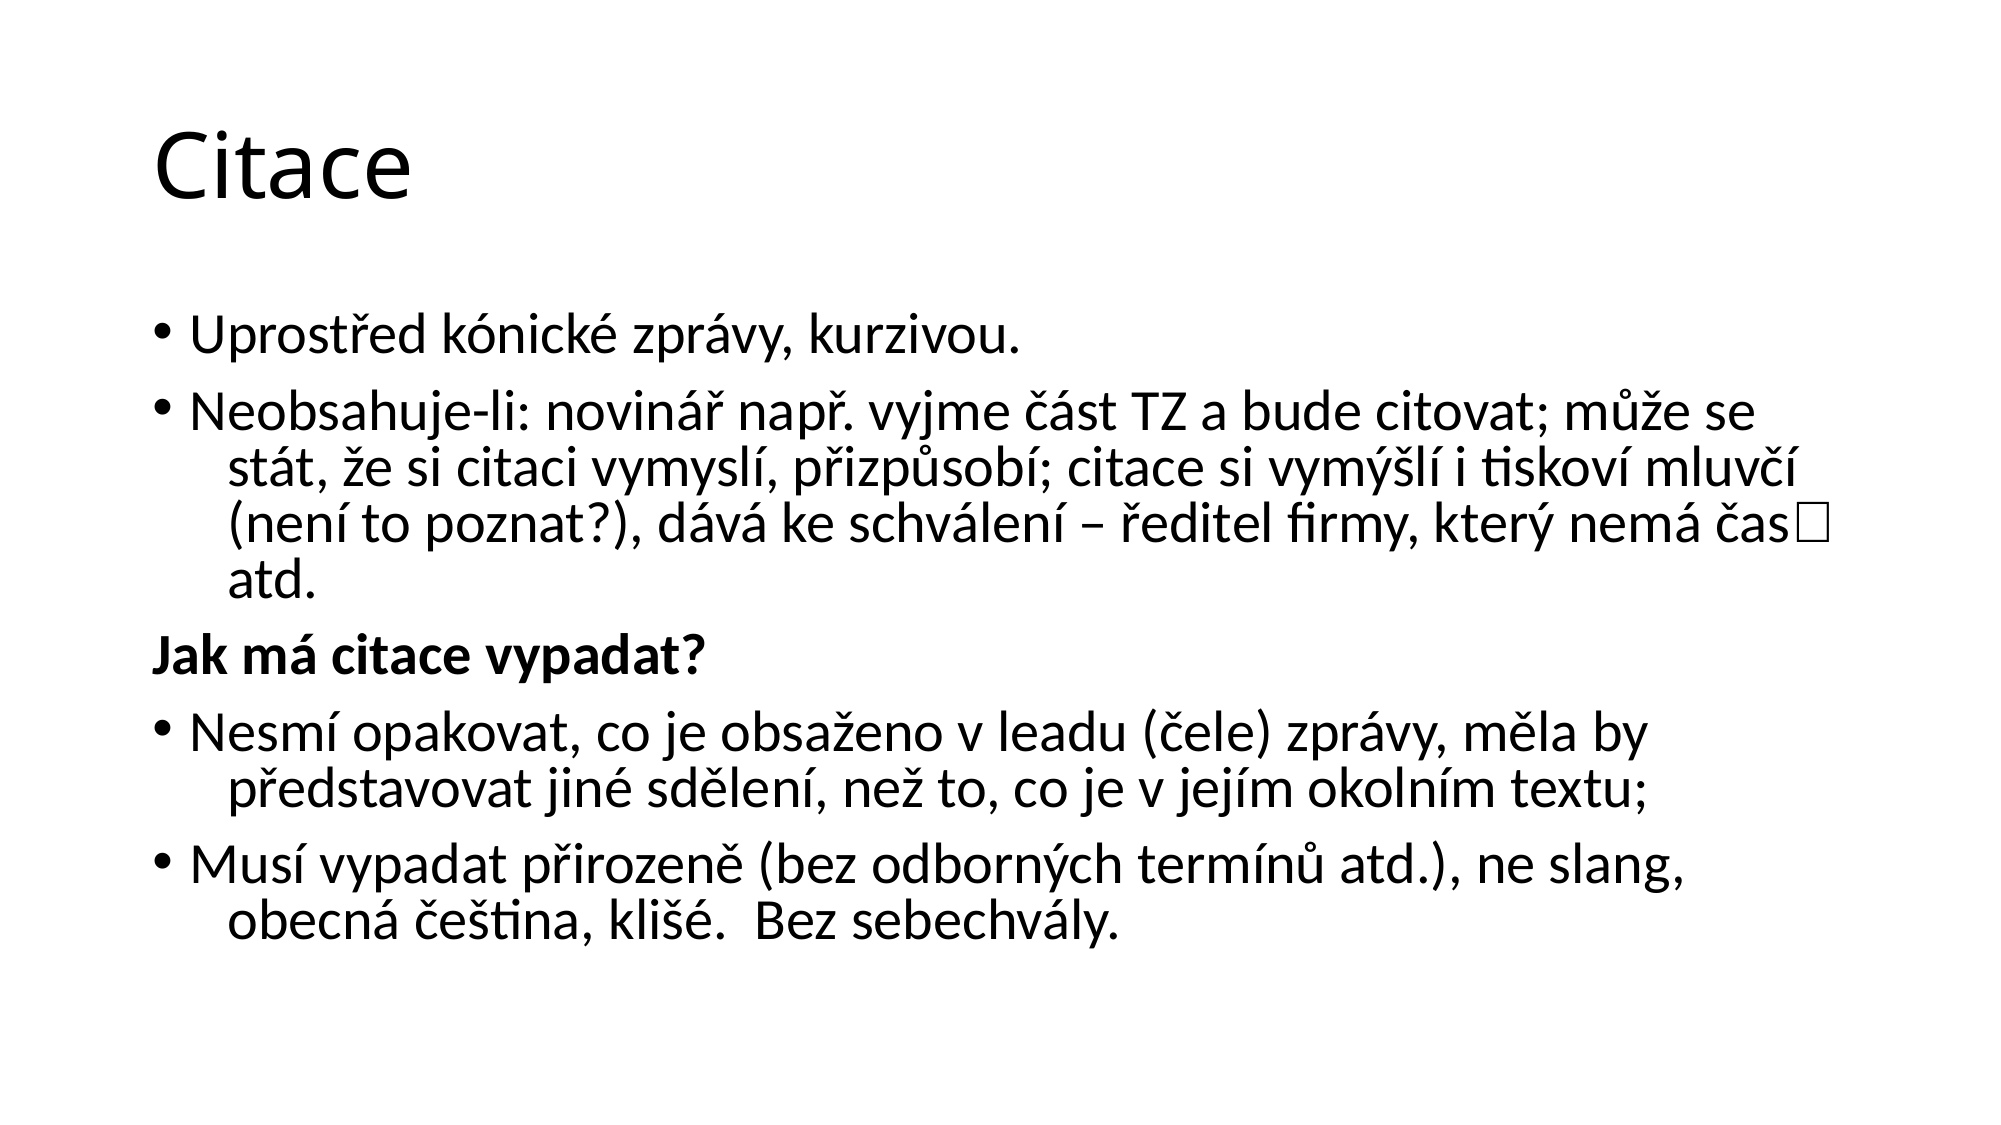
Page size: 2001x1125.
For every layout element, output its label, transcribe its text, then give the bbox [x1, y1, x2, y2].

title Citace [137, 59, 1863, 278]
list Uprostřed kónické zprávy, kurzivou. Neobsahuje-li: novinář např. vyjme část TZ a bude citovat; může se stát, že si citaci vymyslí, přizpůsobí; citace si vymýšlí i tiskoví mluvčí (není to poznat?), dává ke schválení – ředitel firmy, který nemá čas atd. Jak má citace vypadat? Nesmí opakovat, co je obsaženo v leadu (čele) zprávy, měla by představovat jiné sdělení, než to, co je v jejím okolním textu; Musí vypadat přirozeně (bez odborných termínů atd.), ne slang, obecná čeština, klišé. Bez sebechvály. [137, 301, 1863, 1016]
